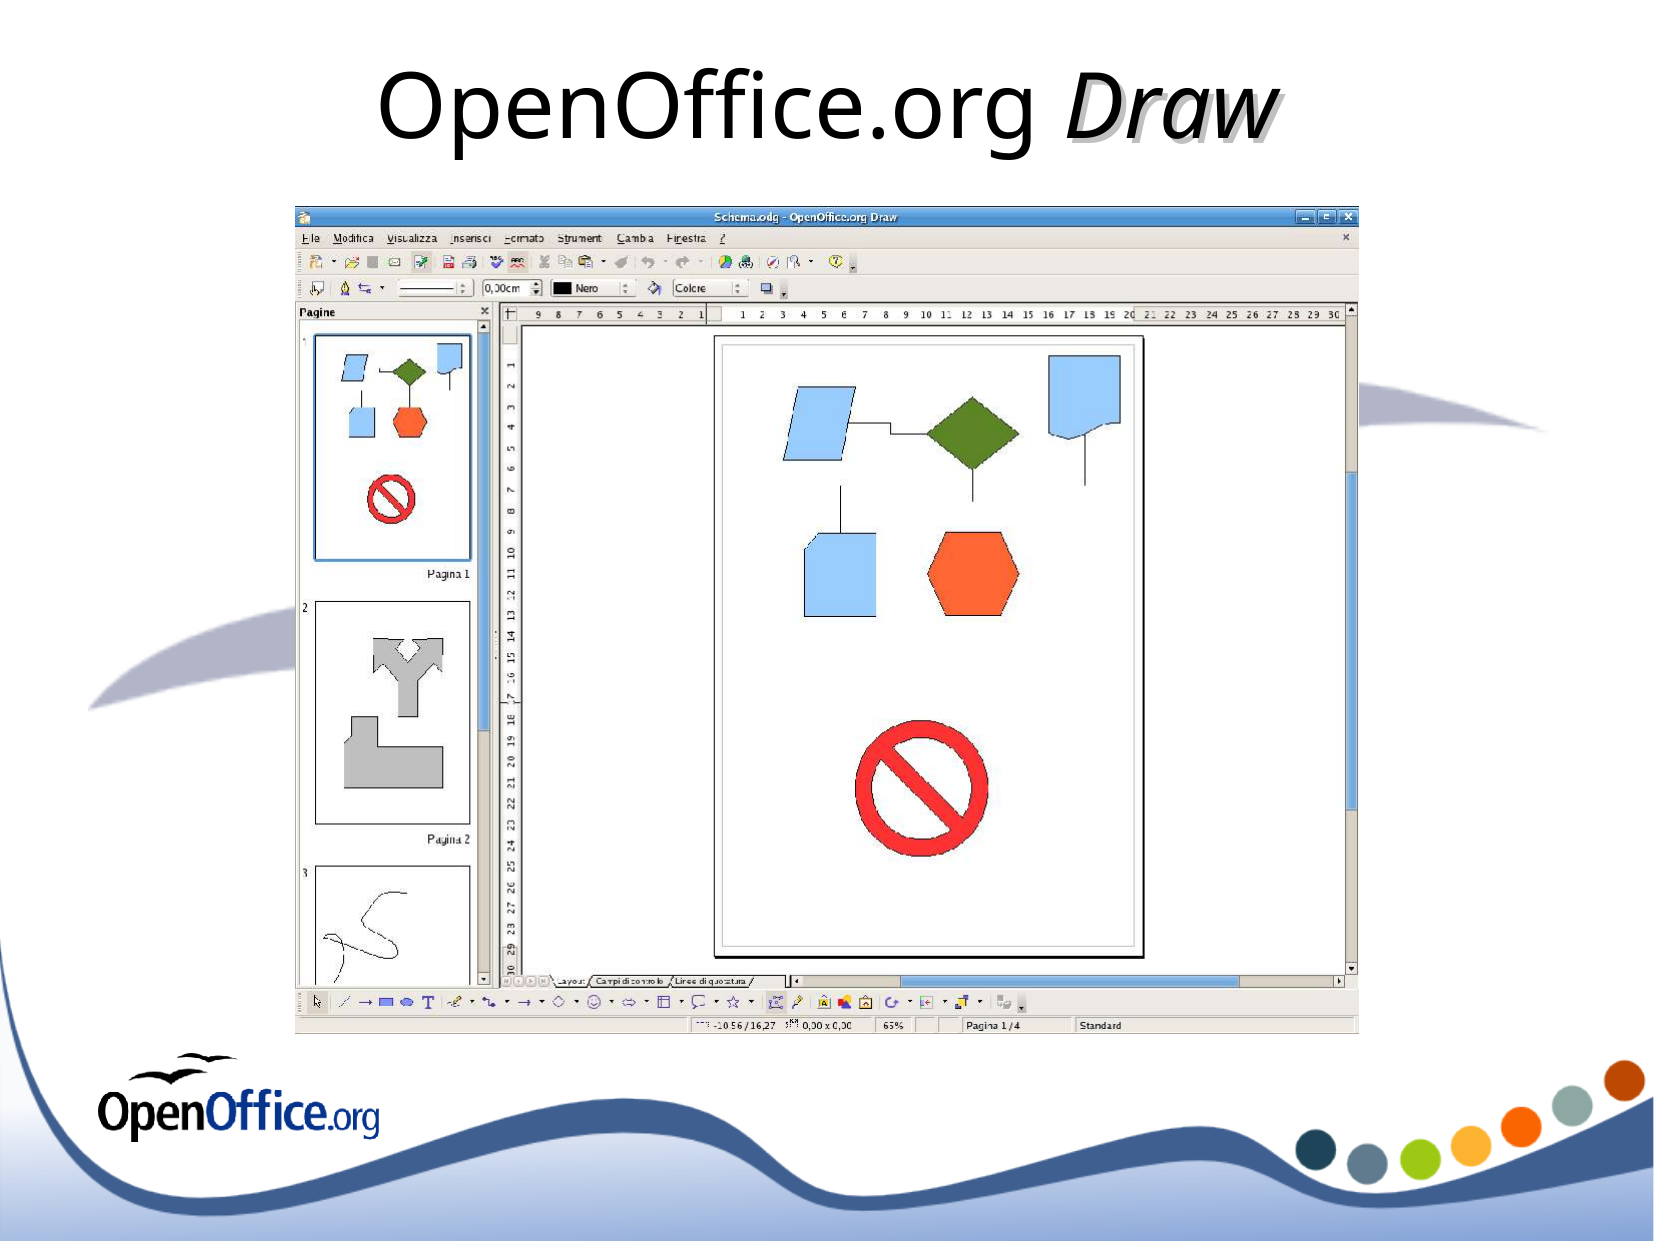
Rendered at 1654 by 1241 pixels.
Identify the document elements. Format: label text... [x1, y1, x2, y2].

title OpenOffice.org Draw [29, 0, 1625, 208]
picture [0, 206, 1654, 1241]
